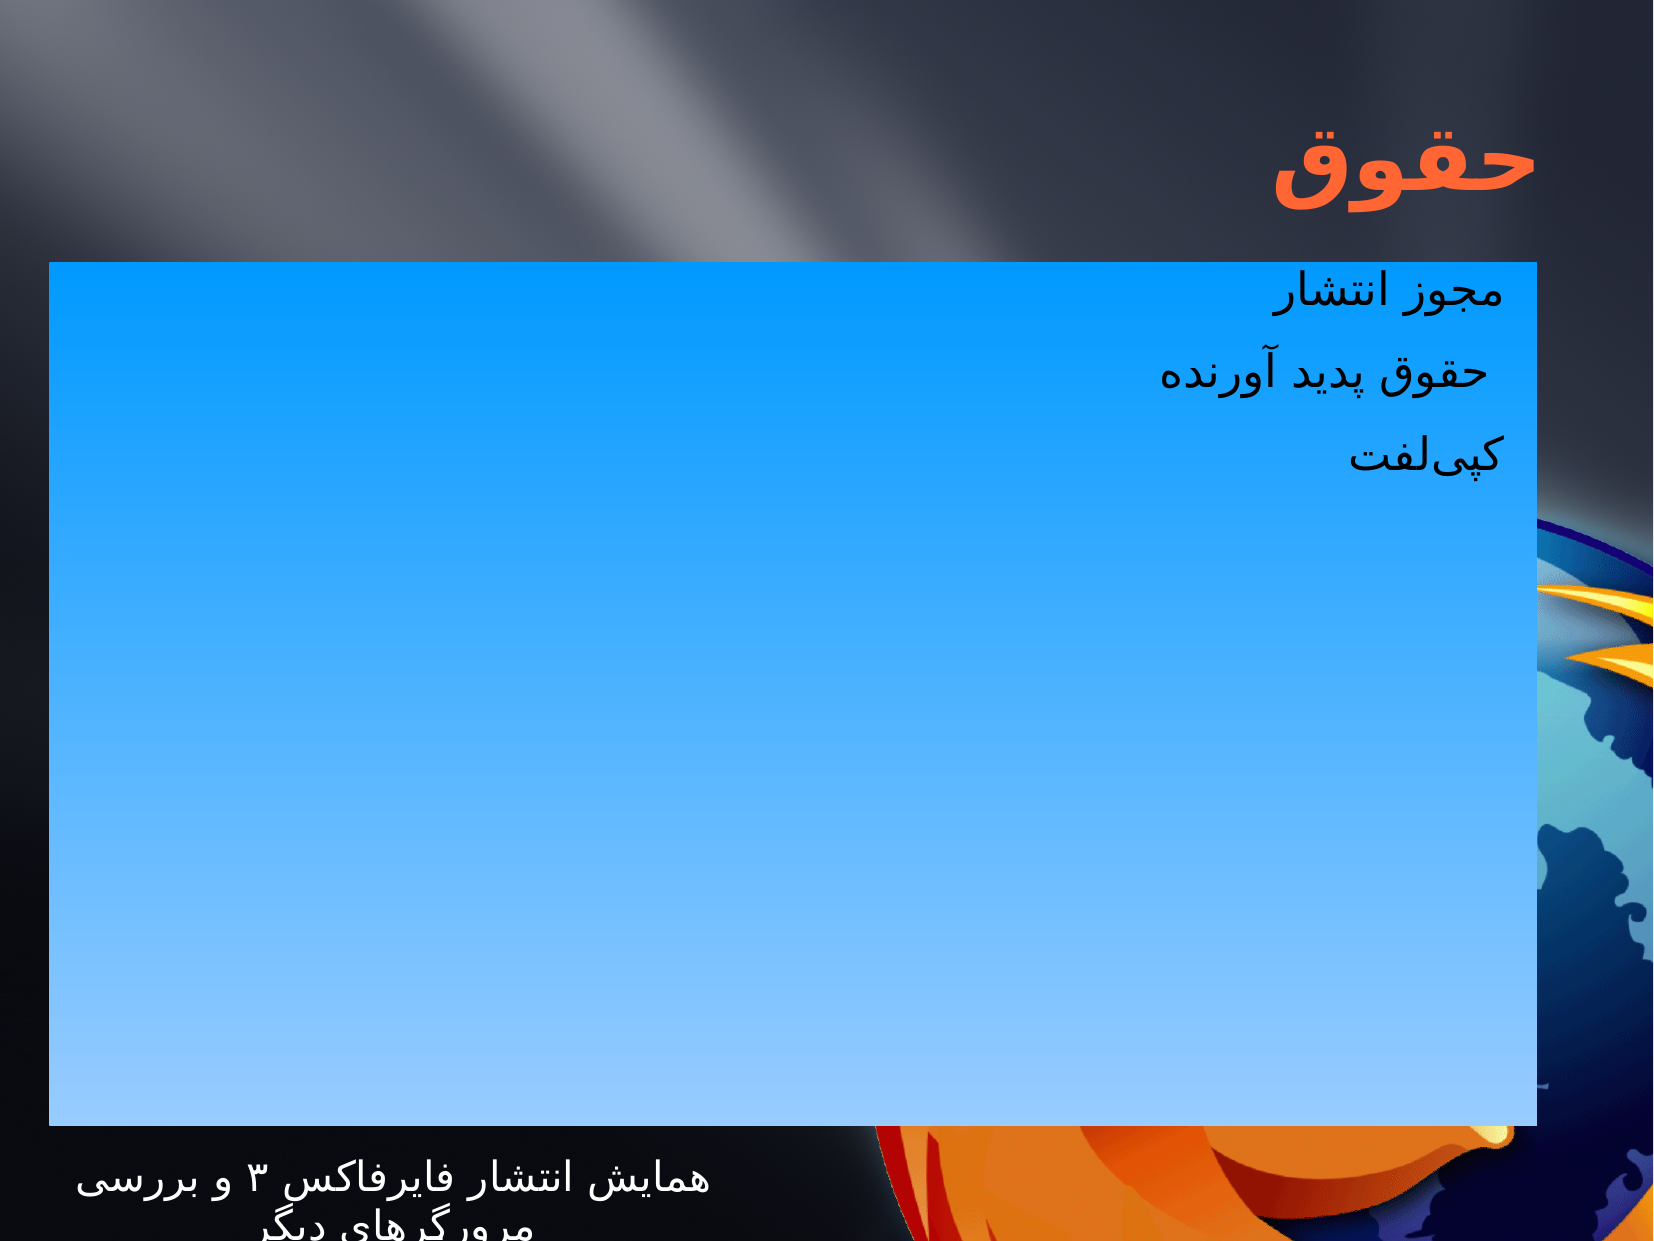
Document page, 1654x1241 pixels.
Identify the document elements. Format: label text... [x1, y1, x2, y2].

picture [0, 0, 1654, 1241]
list مجوز انتشار حقوق پدید آورنده کپی‌لفت [49, 262, 1537, 1126]
picture [521, 1231, 528, 1237]
title حقوق [149, 55, 1575, 263]
